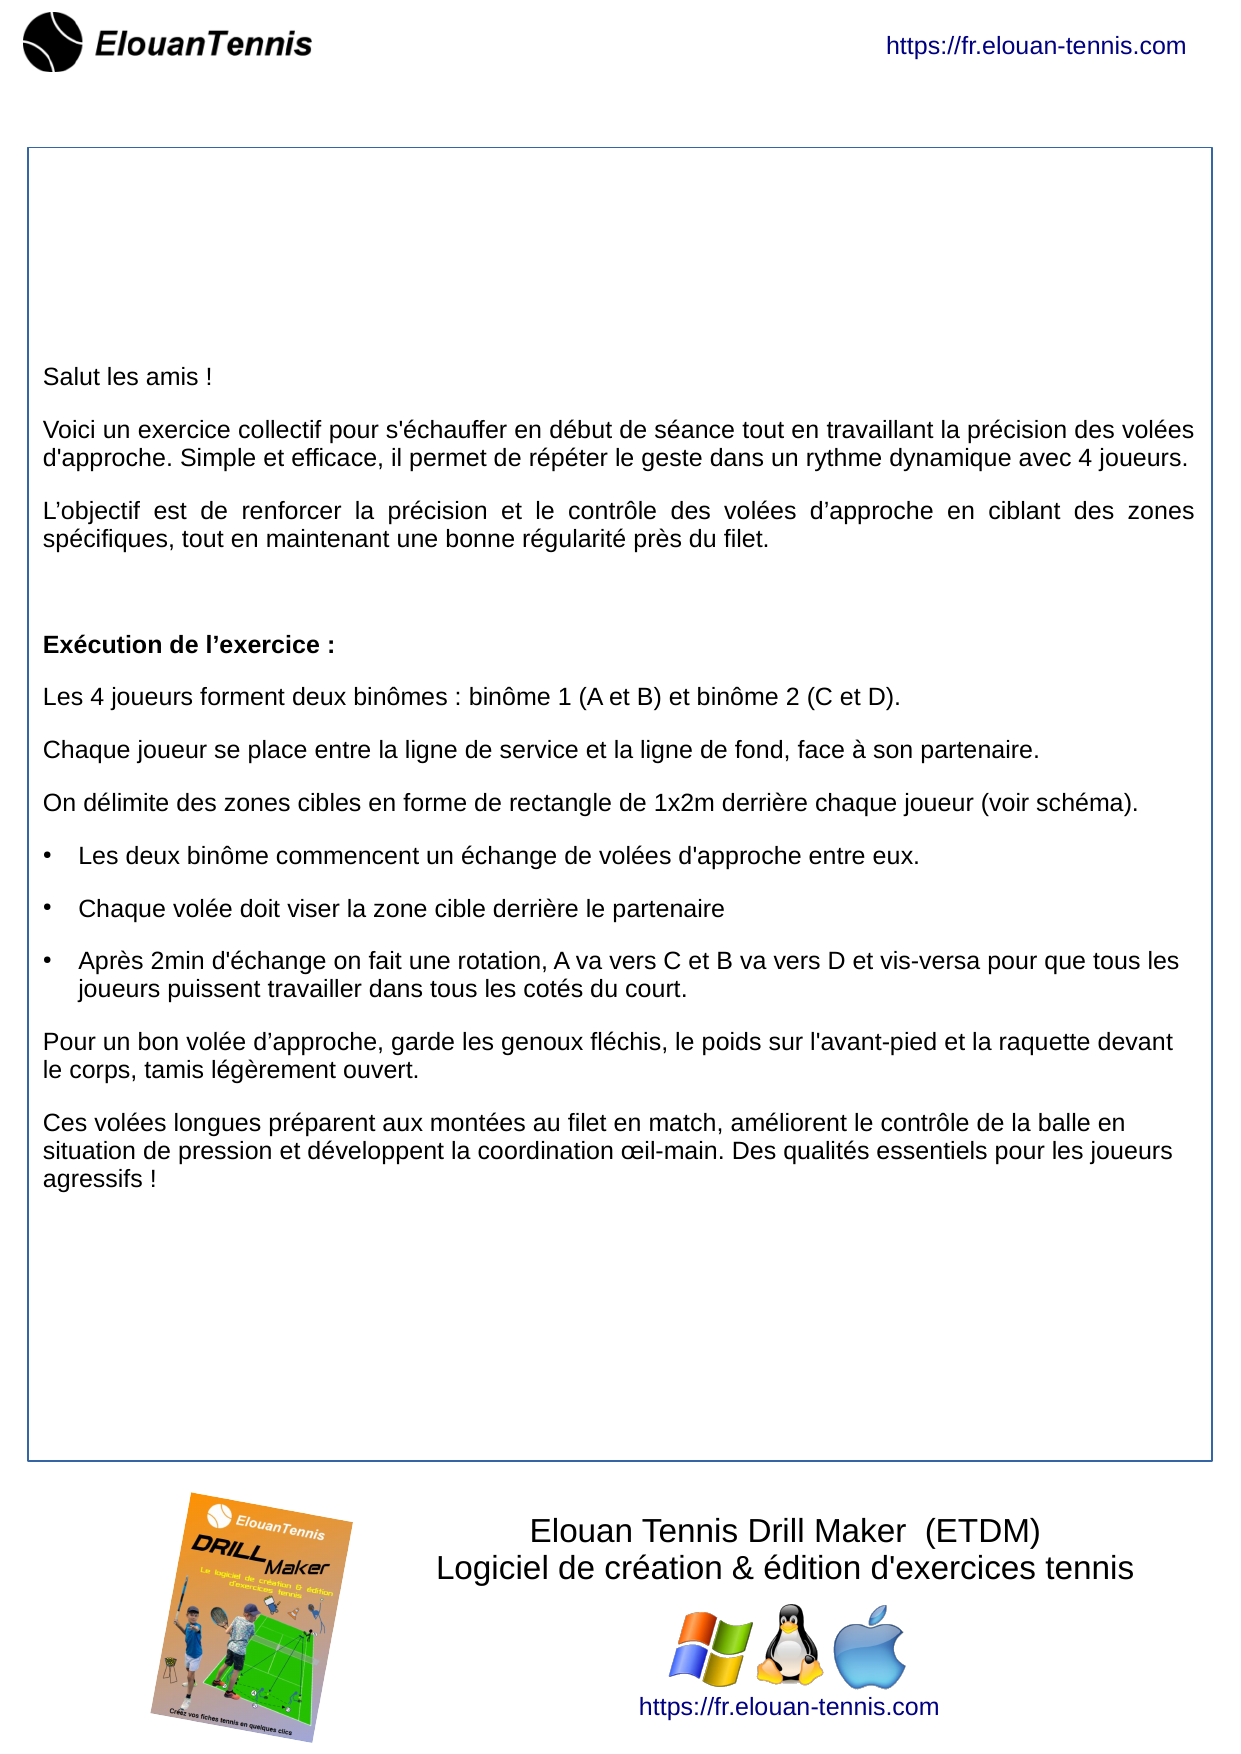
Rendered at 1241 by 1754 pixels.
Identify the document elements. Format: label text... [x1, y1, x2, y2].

text_box Salut les amis ! Voici un exercice collectif pour s'échauffer en début de séance tout en travaillant la précision des volées d'approche. Simple et efficace, il permet de répéter le geste dans un rythme dynamique avec 4 joueurs. L’objectif est de renforcer la précision et le contrôle des volées d’approche en ciblant des zones spécifiques, tout en maintenant une bonne régularité près du filet. Exécution de l’exercice : Les 4 joueurs forment deux binômes : binôme 1 (A et B) et binôme 2 (C et D). Chaque joueur se place entre la ligne de service et la ligne de fond, face à son partenaire. On délimite des zones cibles en forme de rectangle de 1x2m derrière chaque joueur (voir schéma). Les deux binôme commencent un échange de volées d'approche entre eux. Chaque volée doit viser la zone cible derrière le partenaire Après 2min d'échange on fait une rotation, A va vers C et B va vers D et vis-versa pour que tous les joueurs puissent travailler dans tous les cotés du court. Pour un bon volée d’approche, garde les genoux fléchis, le poids sur l'avant-pied et la raquette devant le corps, tamis légèrement ouvert. Ces volées longues préparent aux montées au filet en match, améliorent le contrôle de la balle en situation de pression et développent la coordination œil-main. Des qualités essentiels pour les joueurs agressifs ! [28, 147, 1212, 1461]
picture [23, 12, 312, 72]
text_box Elouan Tennis Drill Maker (ETDM) Logiciel de création & édition d'exercices tennis [378, 1504, 1193, 1604]
picture [665, 1600, 907, 1685]
picture [150, 1492, 353, 1743]
text_box https://fr.elouan-tennis.com [871, 24, 1213, 68]
text_box https://fr.elouan-tennis.com [624, 1685, 966, 1729]
